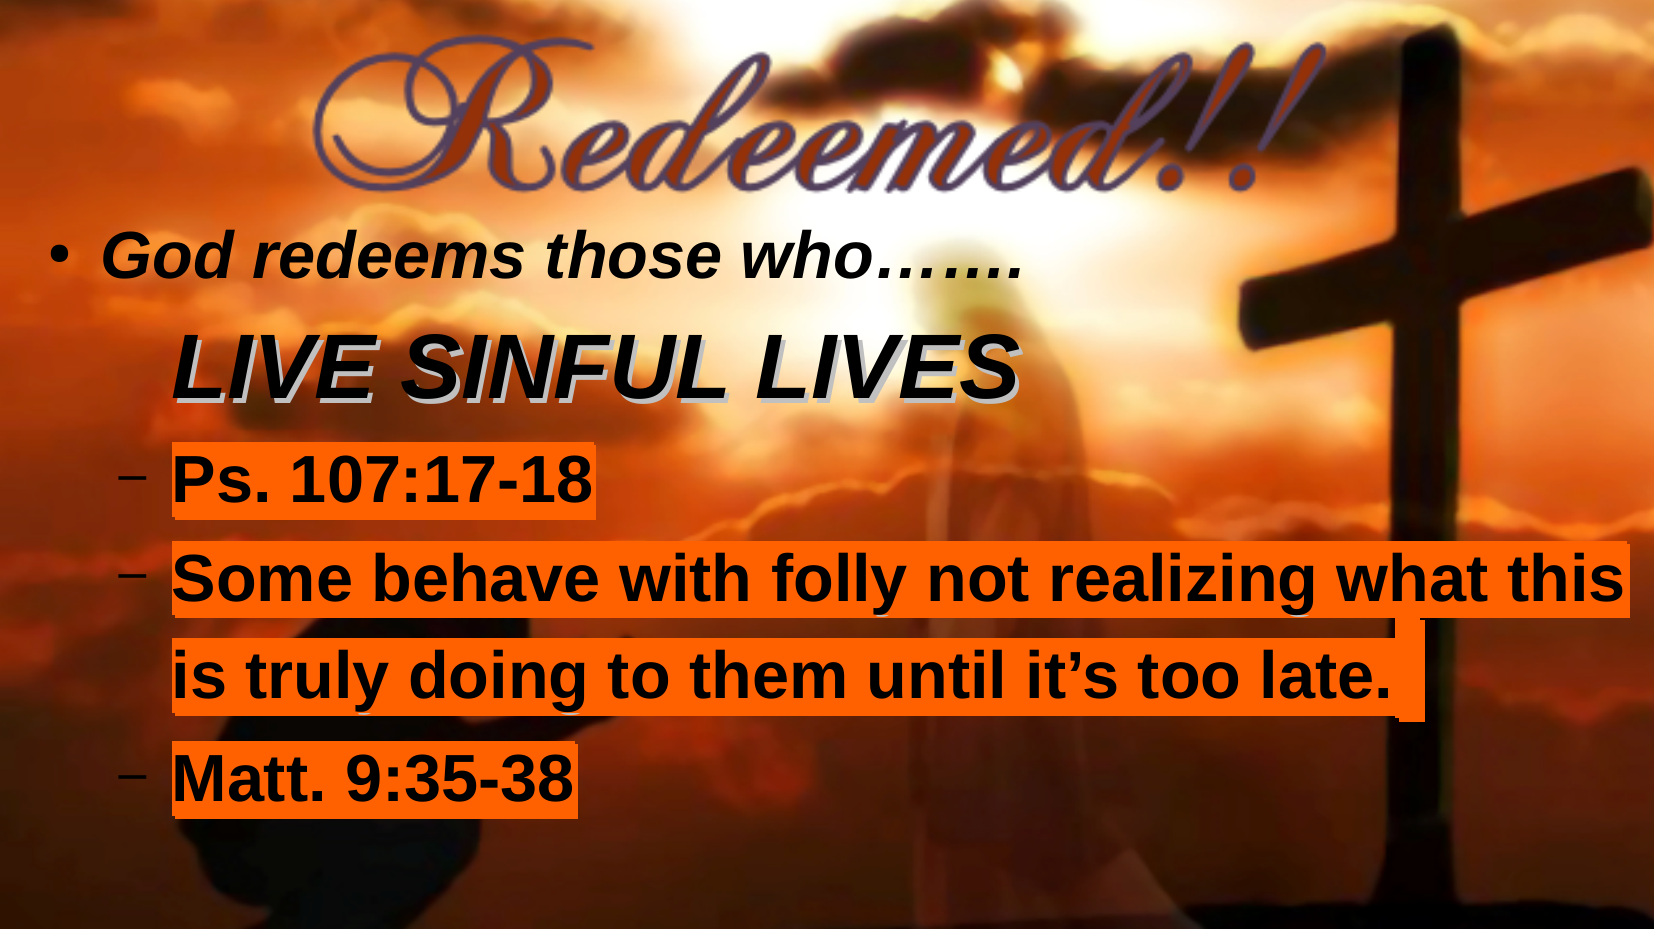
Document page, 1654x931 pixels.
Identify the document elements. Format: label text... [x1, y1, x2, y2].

list God redeems those who……. LIVE SINFUL LIVES Ps. 107:17-18 Some behave with folly not realizing what this is truly doing to them until it’s too late. Matt. 9:35-38 [30, 217, 1651, 916]
picture [0, 0, 1654, 929]
